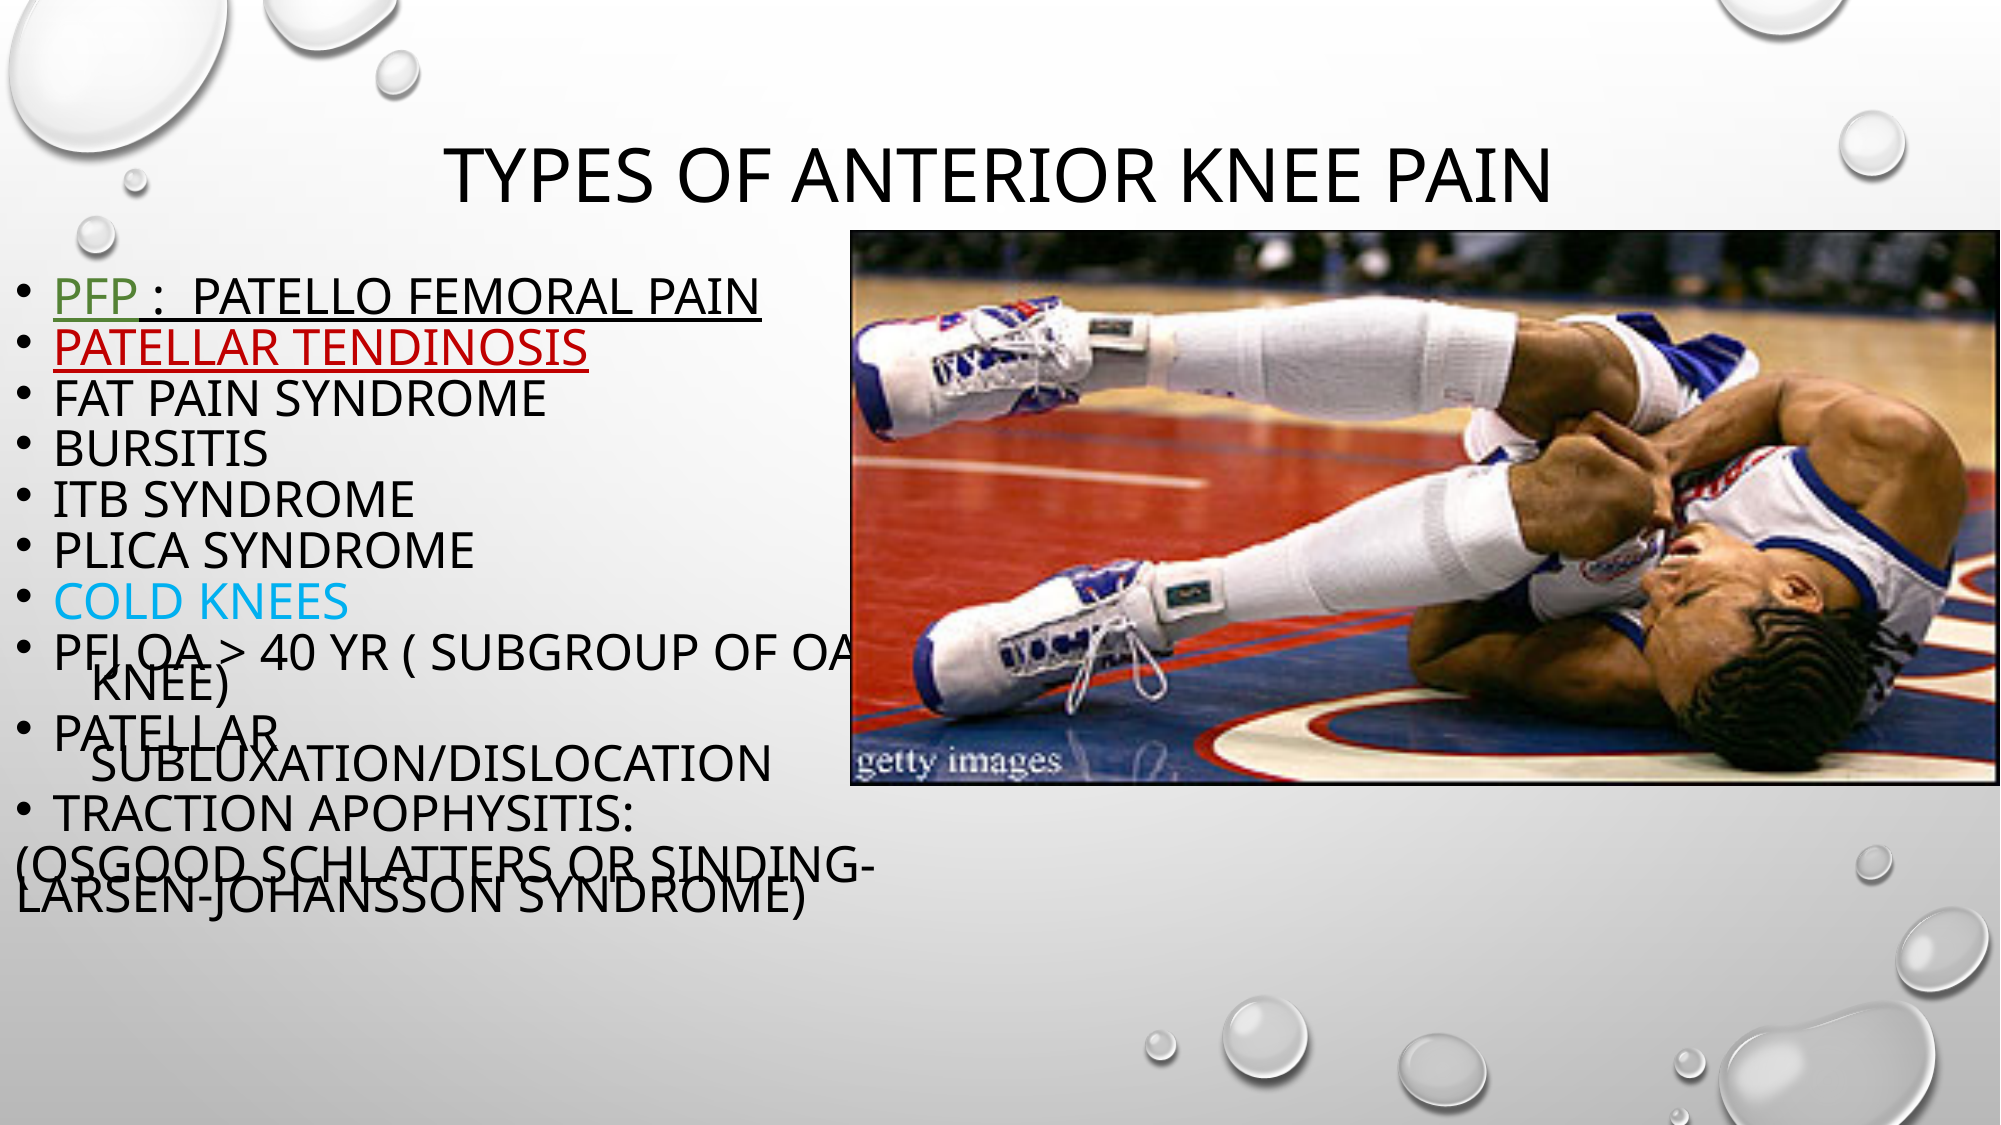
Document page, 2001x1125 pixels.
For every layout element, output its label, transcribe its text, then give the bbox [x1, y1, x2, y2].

picture [850, 230, 2000, 786]
list PFP : Patello femoral pain Patellar tendinosis Fat pain syndrome Bursitis ITB syndrome Plica syndrome Cold knees PFJ OA > 40 yr ( subgroup of OA knee) Patellar subluxation/dislocation Traction apophysitis: (Osgood schlatters or sinding-Larsen-johansson syndrome) [0, 282, 912, 972]
title Types of anterior knee pain [149, 73, 1851, 282]
